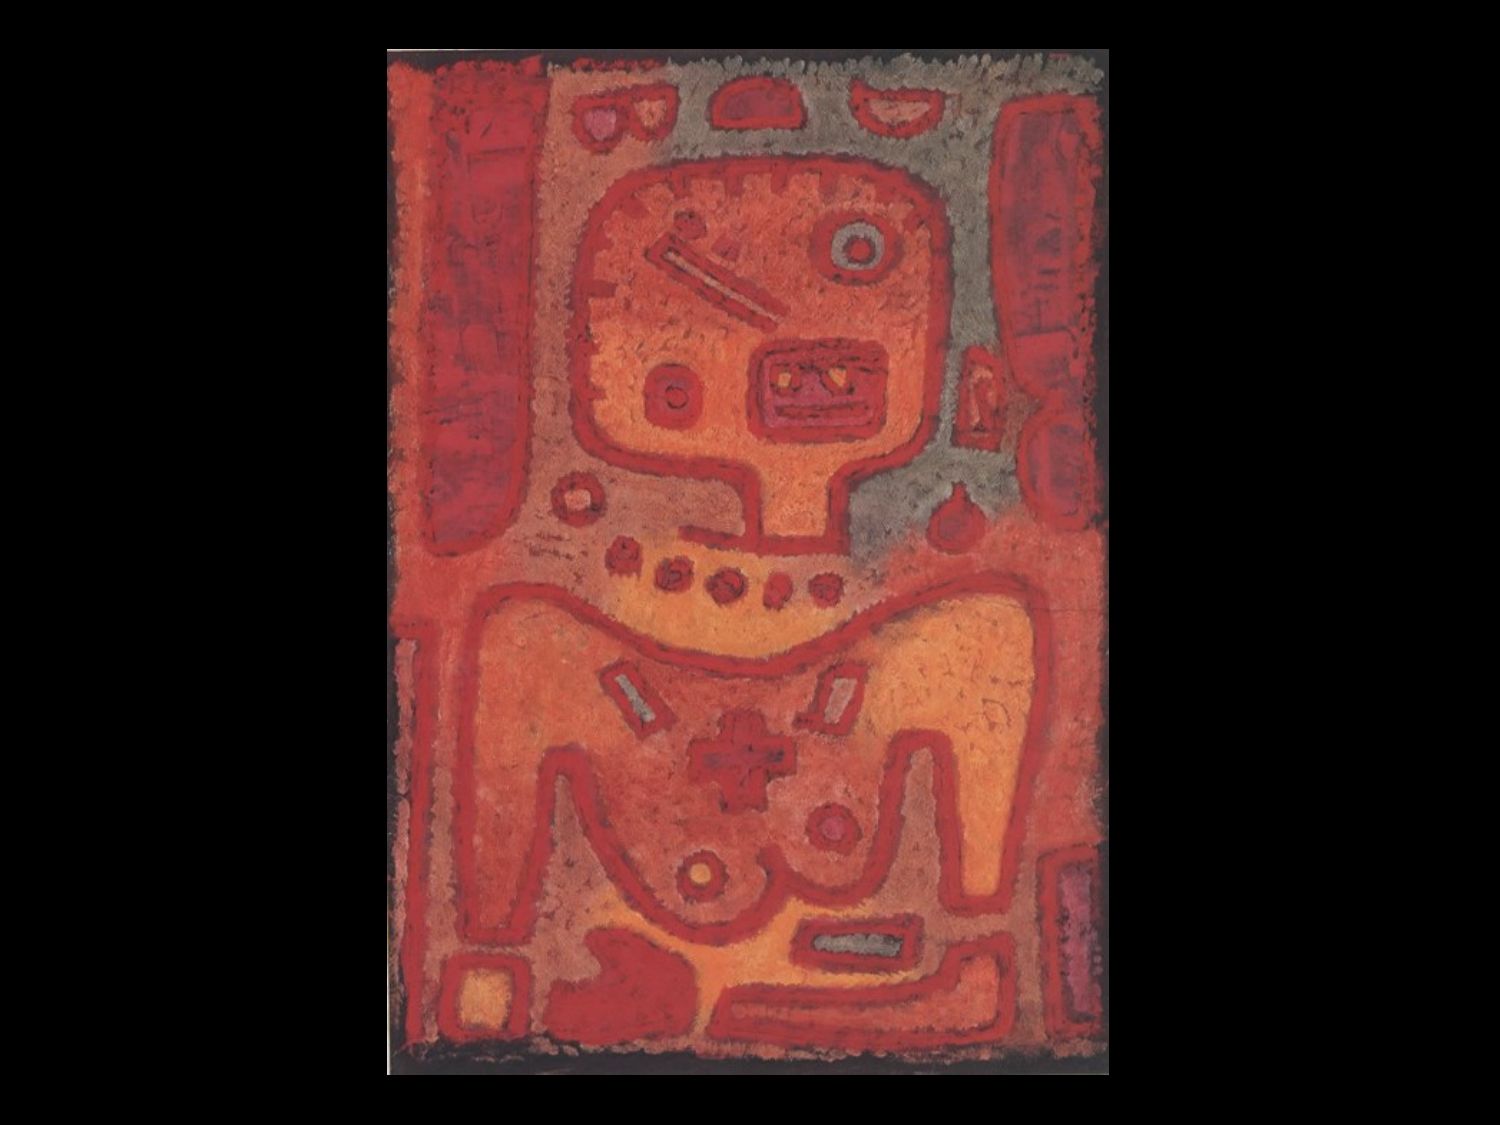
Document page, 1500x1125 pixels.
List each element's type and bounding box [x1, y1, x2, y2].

picture [387, 49, 1109, 1075]
